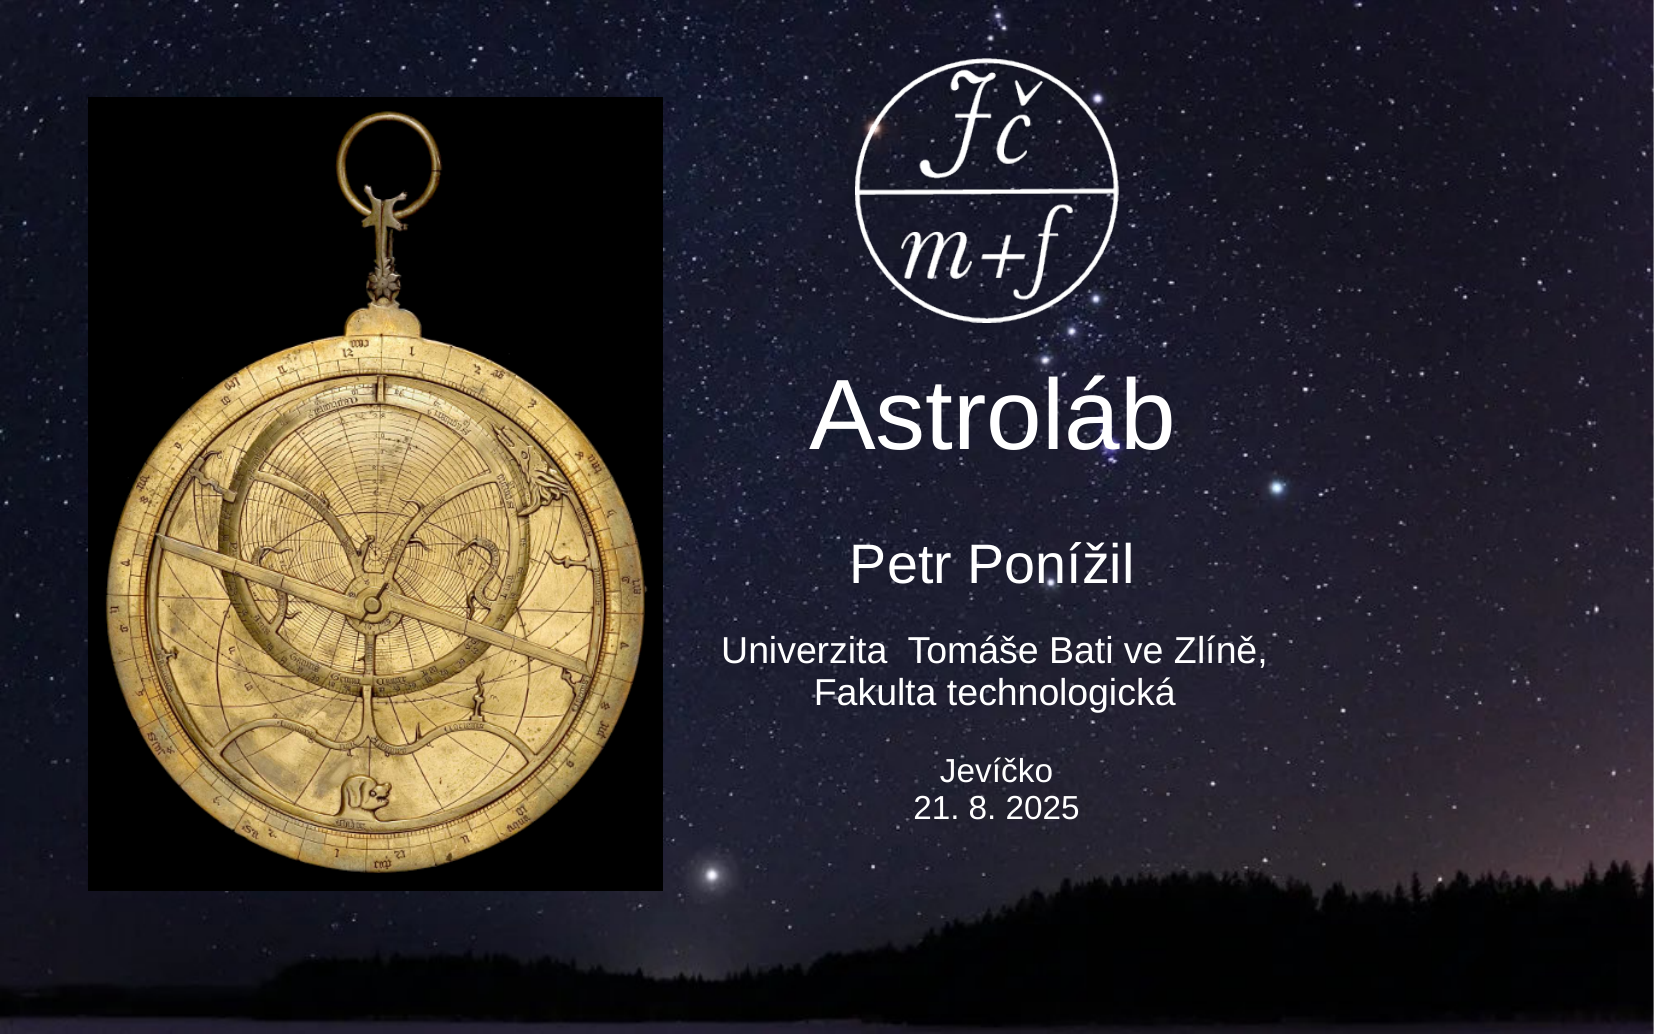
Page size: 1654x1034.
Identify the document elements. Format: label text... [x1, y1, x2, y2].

text_box Univerzita Tomáše Bati ve Zlíně, Fakulta technologická [694, 622, 1295, 721]
subtitle Astroláb Petr Ponížil [663, 303, 1352, 652]
text_box Jevíčko 21. 8. 2025 [789, 745, 1204, 835]
picture [0, 0, 1654, 1034]
